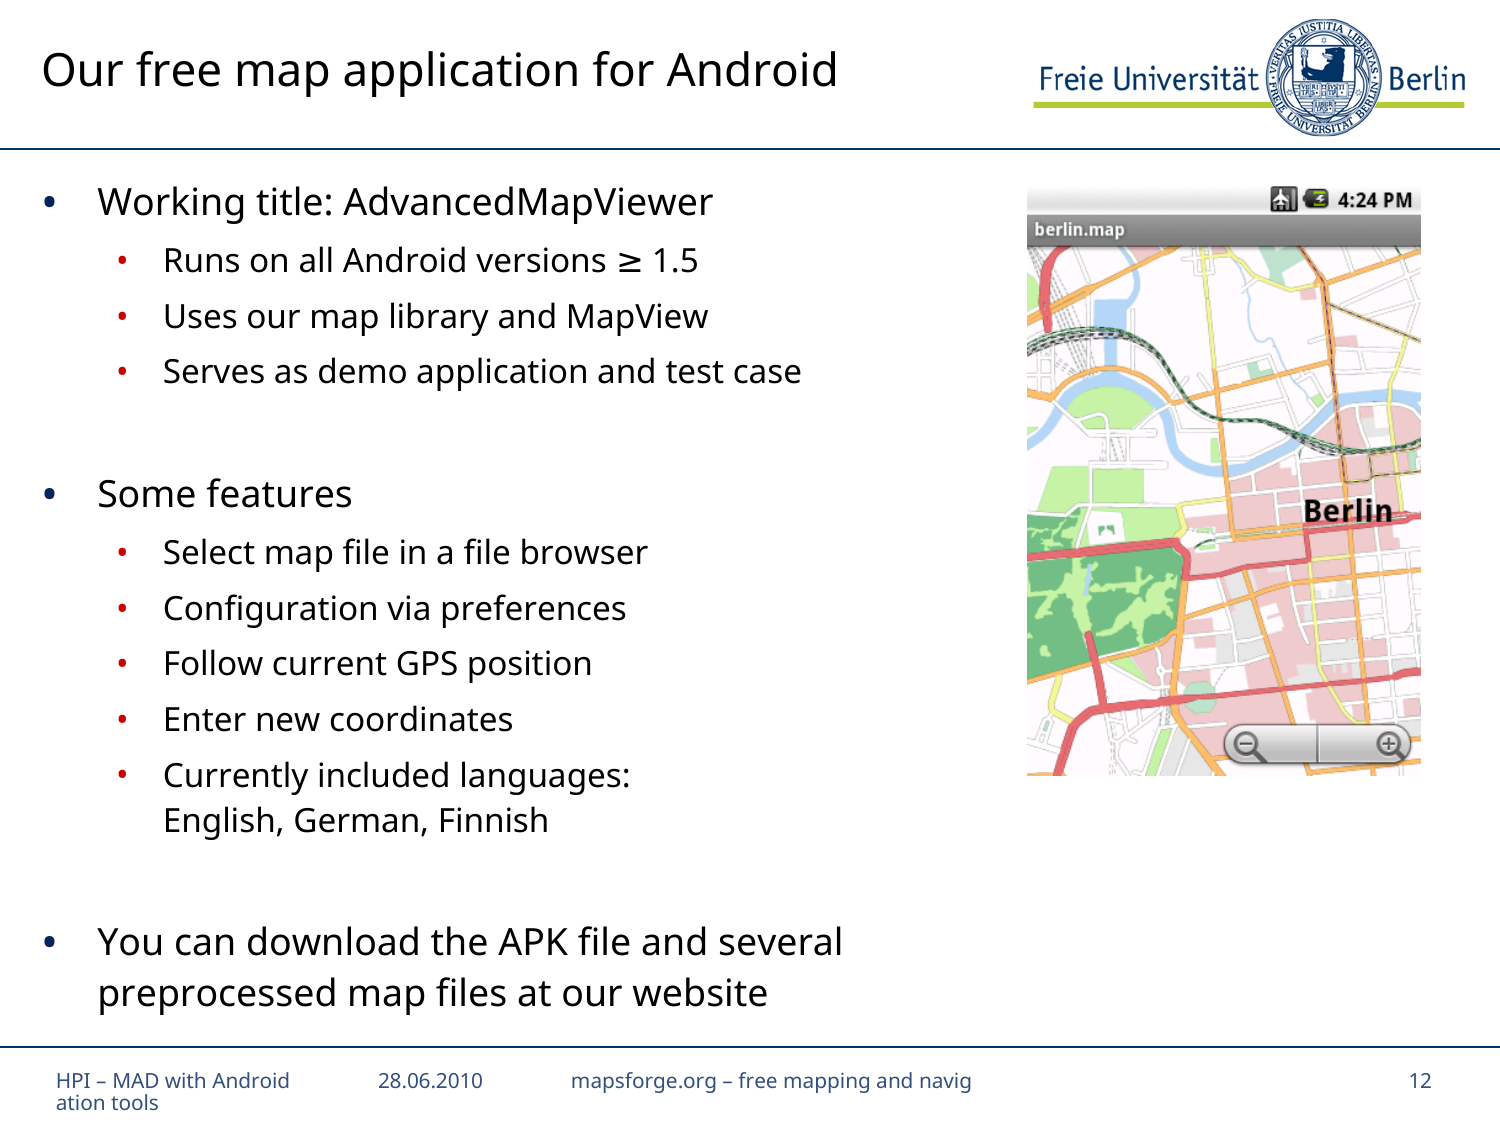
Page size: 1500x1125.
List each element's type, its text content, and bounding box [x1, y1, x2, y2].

list Working title: AdvancedMapViewer Runs on all Android versions ≥ 1.5 Uses our map library and MapView Serves as demo application and test case Some features Select map file in a file browser Configuration via preferences Follow current GPS position Enter new coordinates Currently included languages: English, German, Finnish You can download the APK file and several preprocessed map files at our website [41, 175, 1447, 943]
picture [1027, 184, 1421, 776]
picture [1033, 19, 1470, 137]
title Our free map application for Android [41, 0, 1016, 138]
